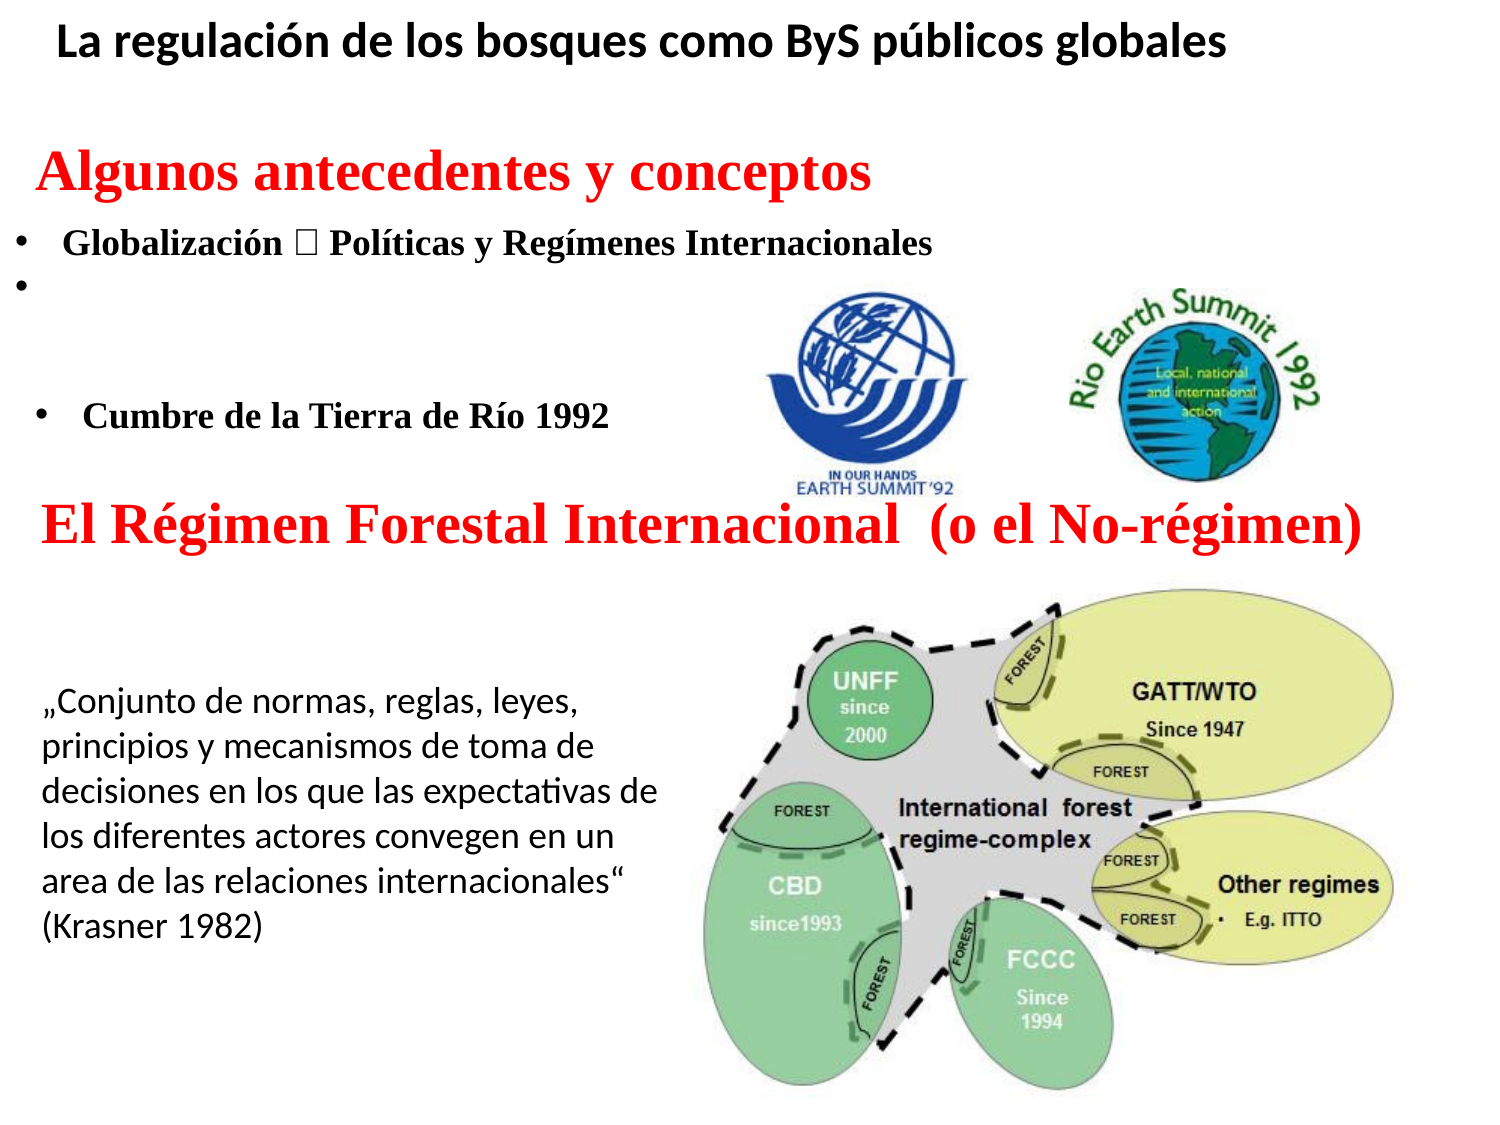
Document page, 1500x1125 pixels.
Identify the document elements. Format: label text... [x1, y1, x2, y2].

picture [1069, 288, 1320, 478]
text_box Cumbre de la Tierra de Río 1992 [20, 384, 729, 444]
picture [690, 282, 1053, 478]
picture [1147, 352, 1165, 359]
picture [690, 568, 1412, 1110]
text_box „Conjunto de normas, reglas, leyes, principios y mecanismos de toma de decisiones en los que las expectativas de los diferentes actores convegen en un area de las relaciones internacionales“ (Krasner 1982) [26, 668, 688, 957]
picture [1131, 416, 1168, 427]
text_box Globalización  Políticas y Regímenes Internacionales [0, 211, 1459, 316]
picture [1129, 403, 1168, 413]
text_box Algunos antecedentes y conceptos [20, 125, 888, 210]
text_box El Régimen Forestal Internacional (o el No-régimen) [26, 478, 1465, 563]
text_box La regulación de los bosques como ByS públicos globales [41, 0, 1352, 75]
